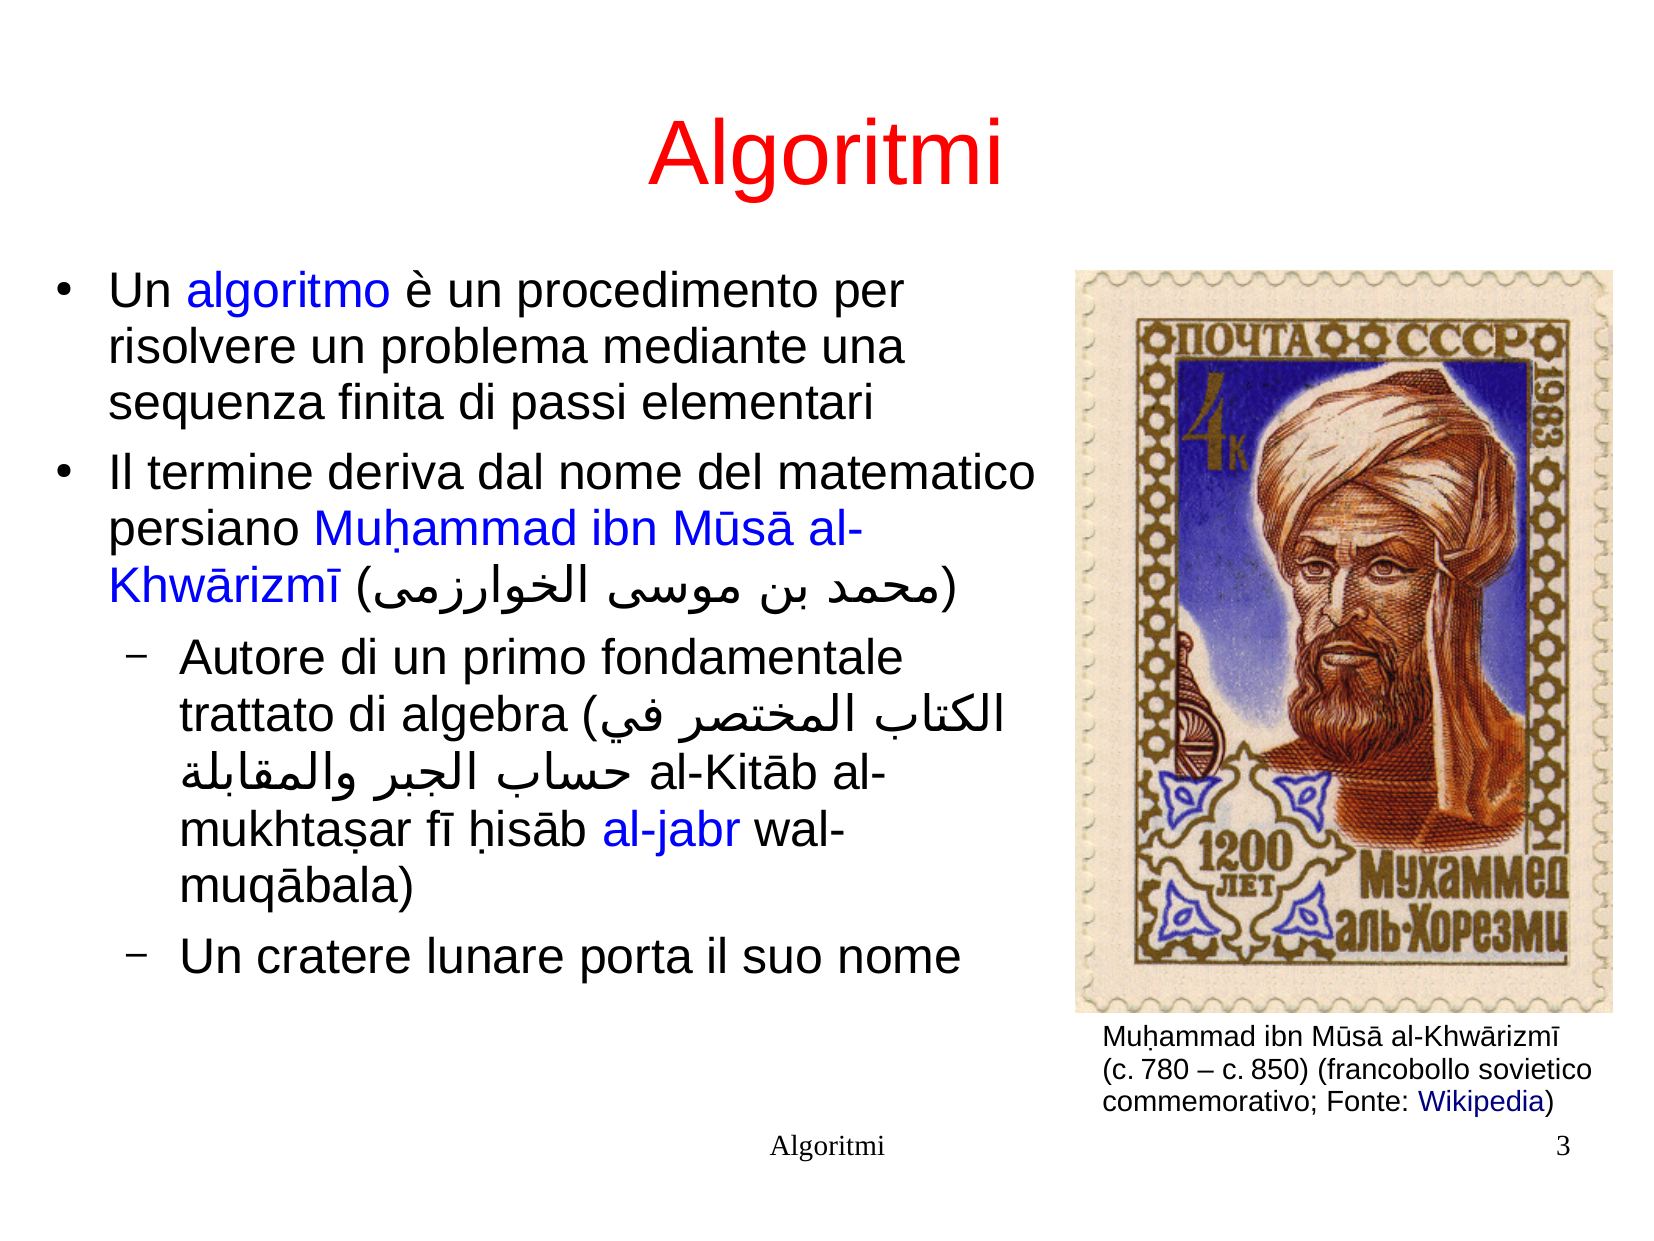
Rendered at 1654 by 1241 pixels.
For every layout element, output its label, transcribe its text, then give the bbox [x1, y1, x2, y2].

picture [1075, 270, 1613, 1013]
text_box Muḥammad ibn Mūsā al-Khwārizmī (c. 780 – c. 850) (francobollo sovietico commemorativo; Fonte: Wikipedia) [1087, 1012, 1613, 1140]
title Algoritmi [82, 49, 1571, 257]
list Un algoritmo è un procedimento per risolvere un problema mediante una sequenza finita di passi elementari Il termine deriva dal nome del matematico persiano Muḥammad ibn Mūsā al-Khwārizmī (محمد بن موسى الخوارزمی) Autore di un primo fondamentale trattato di algebra (الكتاب المختصر في حساب الجبر والمقابلة‎‎ al-Kitāb al-mukhtaṣar fī ḥisāb al-jabr wal-muqābala) Un cratere lunare porta il suo nome [37, 262, 1051, 1118]
